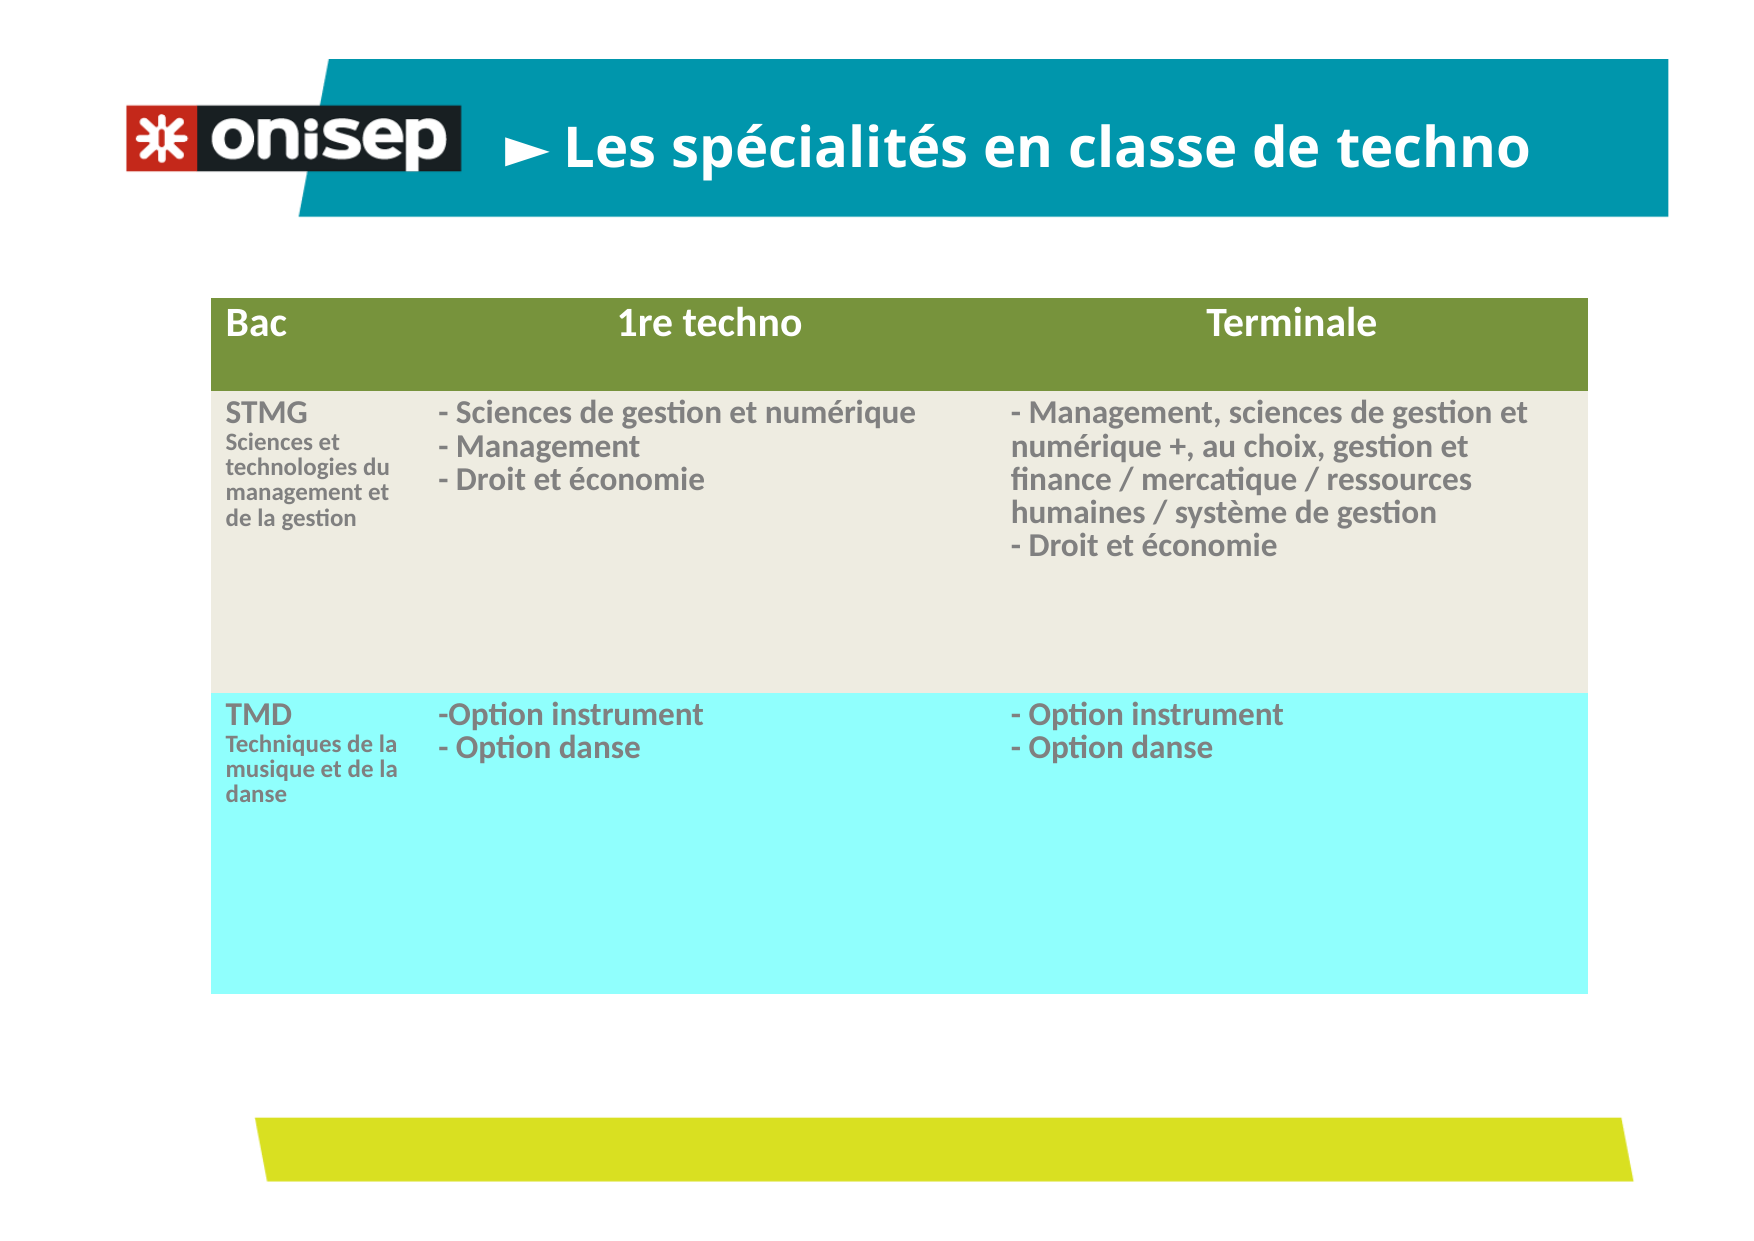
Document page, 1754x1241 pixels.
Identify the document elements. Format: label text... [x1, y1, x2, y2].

table_cell TMD Techniques de la musique et de la danse [211, 693, 423, 994]
table_cell -Option instrument - Option danse [423, 693, 996, 994]
table_header Bac [211, 298, 423, 391]
table_header 1re techno [423, 298, 996, 391]
table_header Terminale [996, 298, 1588, 391]
table_cell STMG Sciences et technologies du management et de la gestion [211, 391, 423, 693]
table_cell - Option instrument - Option danse [996, 693, 1588, 994]
table_cell - Management, sciences de gestion et numérique +, au choix, gestion et finance / mercatique / ressources humaines / système de gestion - Droit et économie [996, 391, 1588, 693]
picture [59, 59, 1669, 1182]
table_cell - Sciences de gestion et numérique - Management - Droit et économie [423, 391, 996, 693]
title ► Les spécialités en classe de techno [109, 103, 1620, 184]
